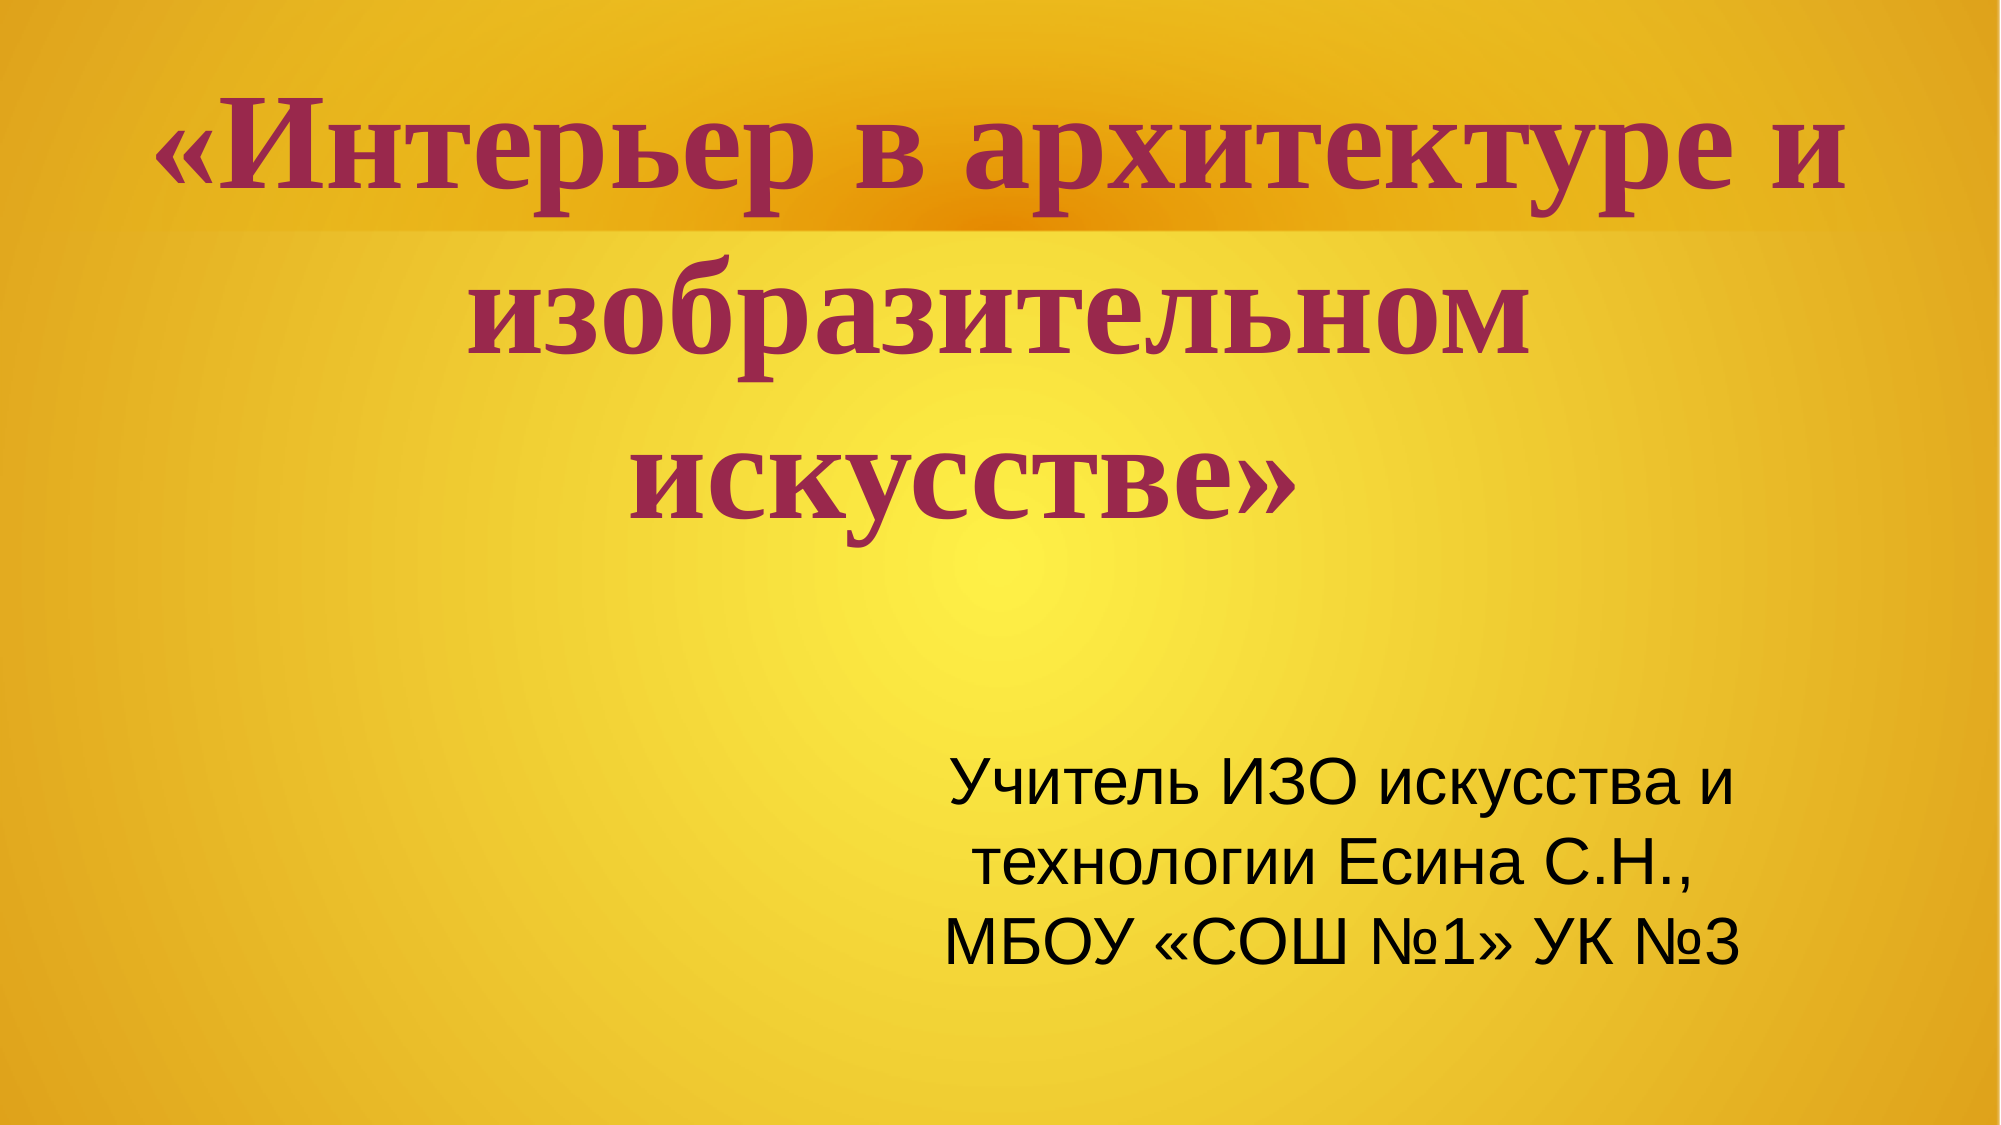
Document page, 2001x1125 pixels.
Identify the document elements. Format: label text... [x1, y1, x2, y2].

text_box «Интерьер в архитектуре и изобразительном искусстве» [137, 29, 1863, 567]
text_box Учитель ИЗО искусства и технологии Есина С.Н., МБОУ «СОШ №1» УК №3 [779, 661, 1907, 1054]
picture [0, 0, 2000, 1125]
